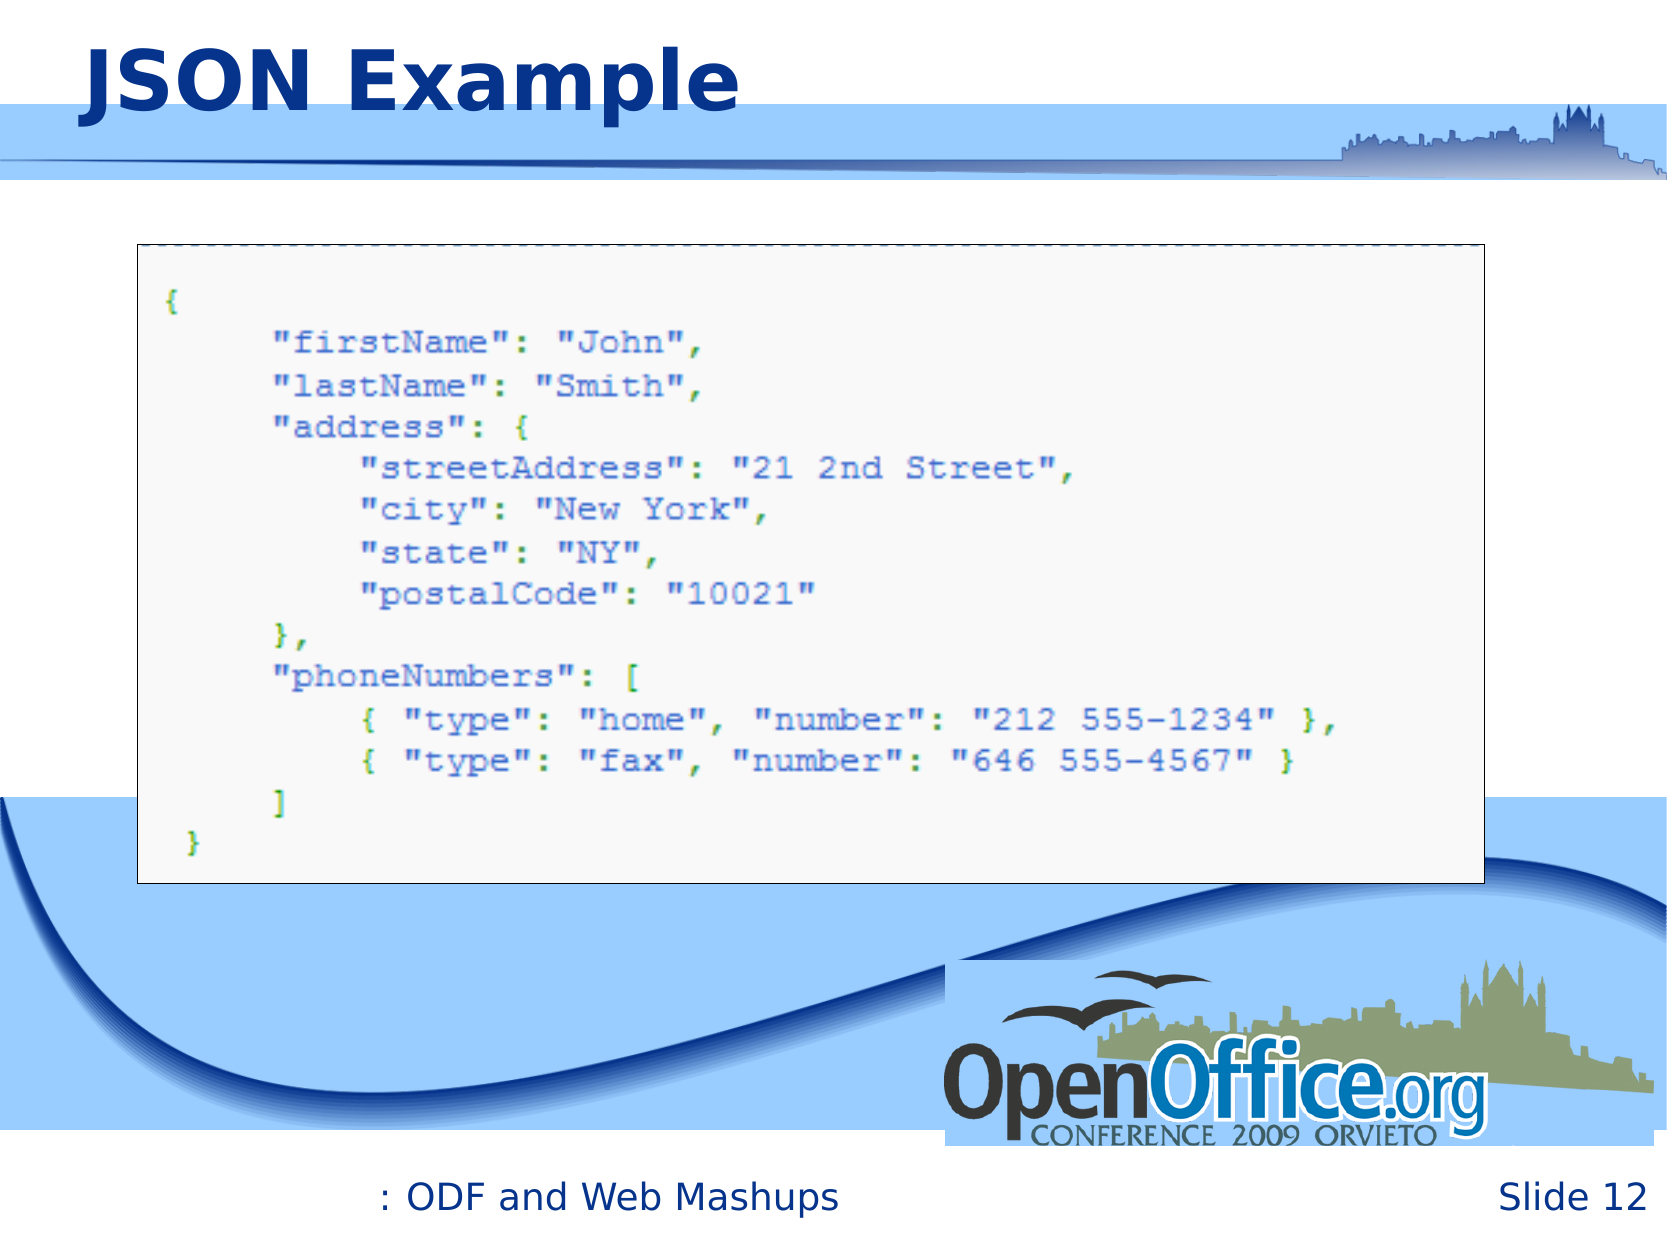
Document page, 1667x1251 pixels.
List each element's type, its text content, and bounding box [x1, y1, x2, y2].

title JSON Example [83, 33, 1634, 131]
picture [0, 104, 1667, 180]
picture [0, 244, 1667, 1146]
